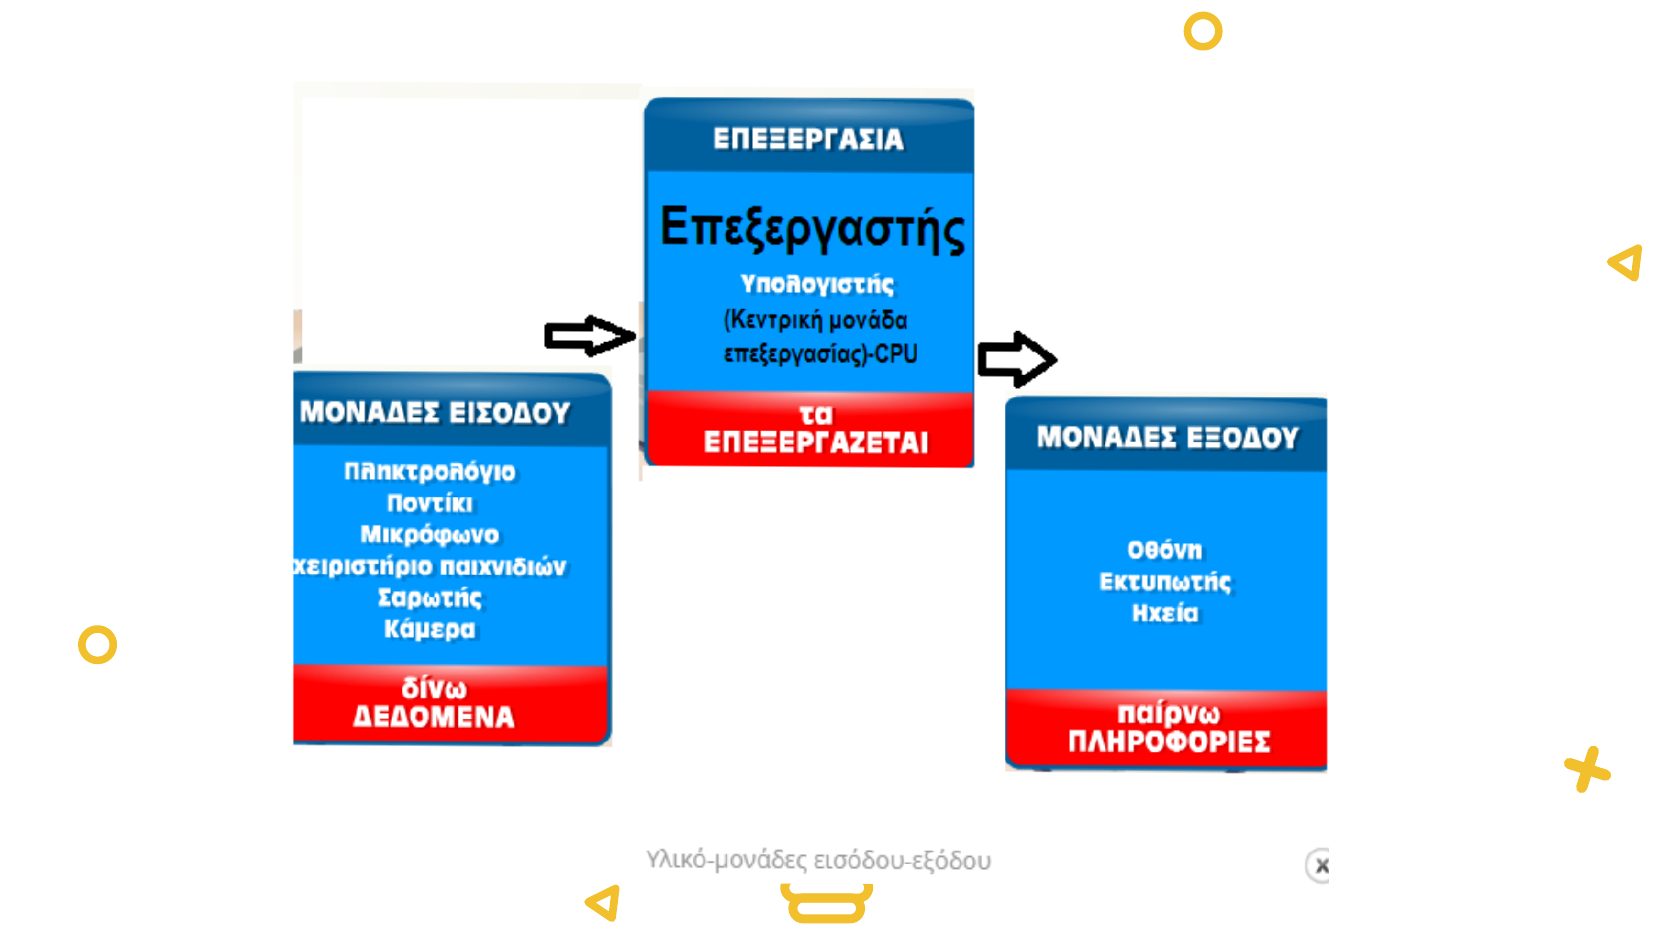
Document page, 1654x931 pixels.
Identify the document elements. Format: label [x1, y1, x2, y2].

picture [291, 75, 1329, 886]
